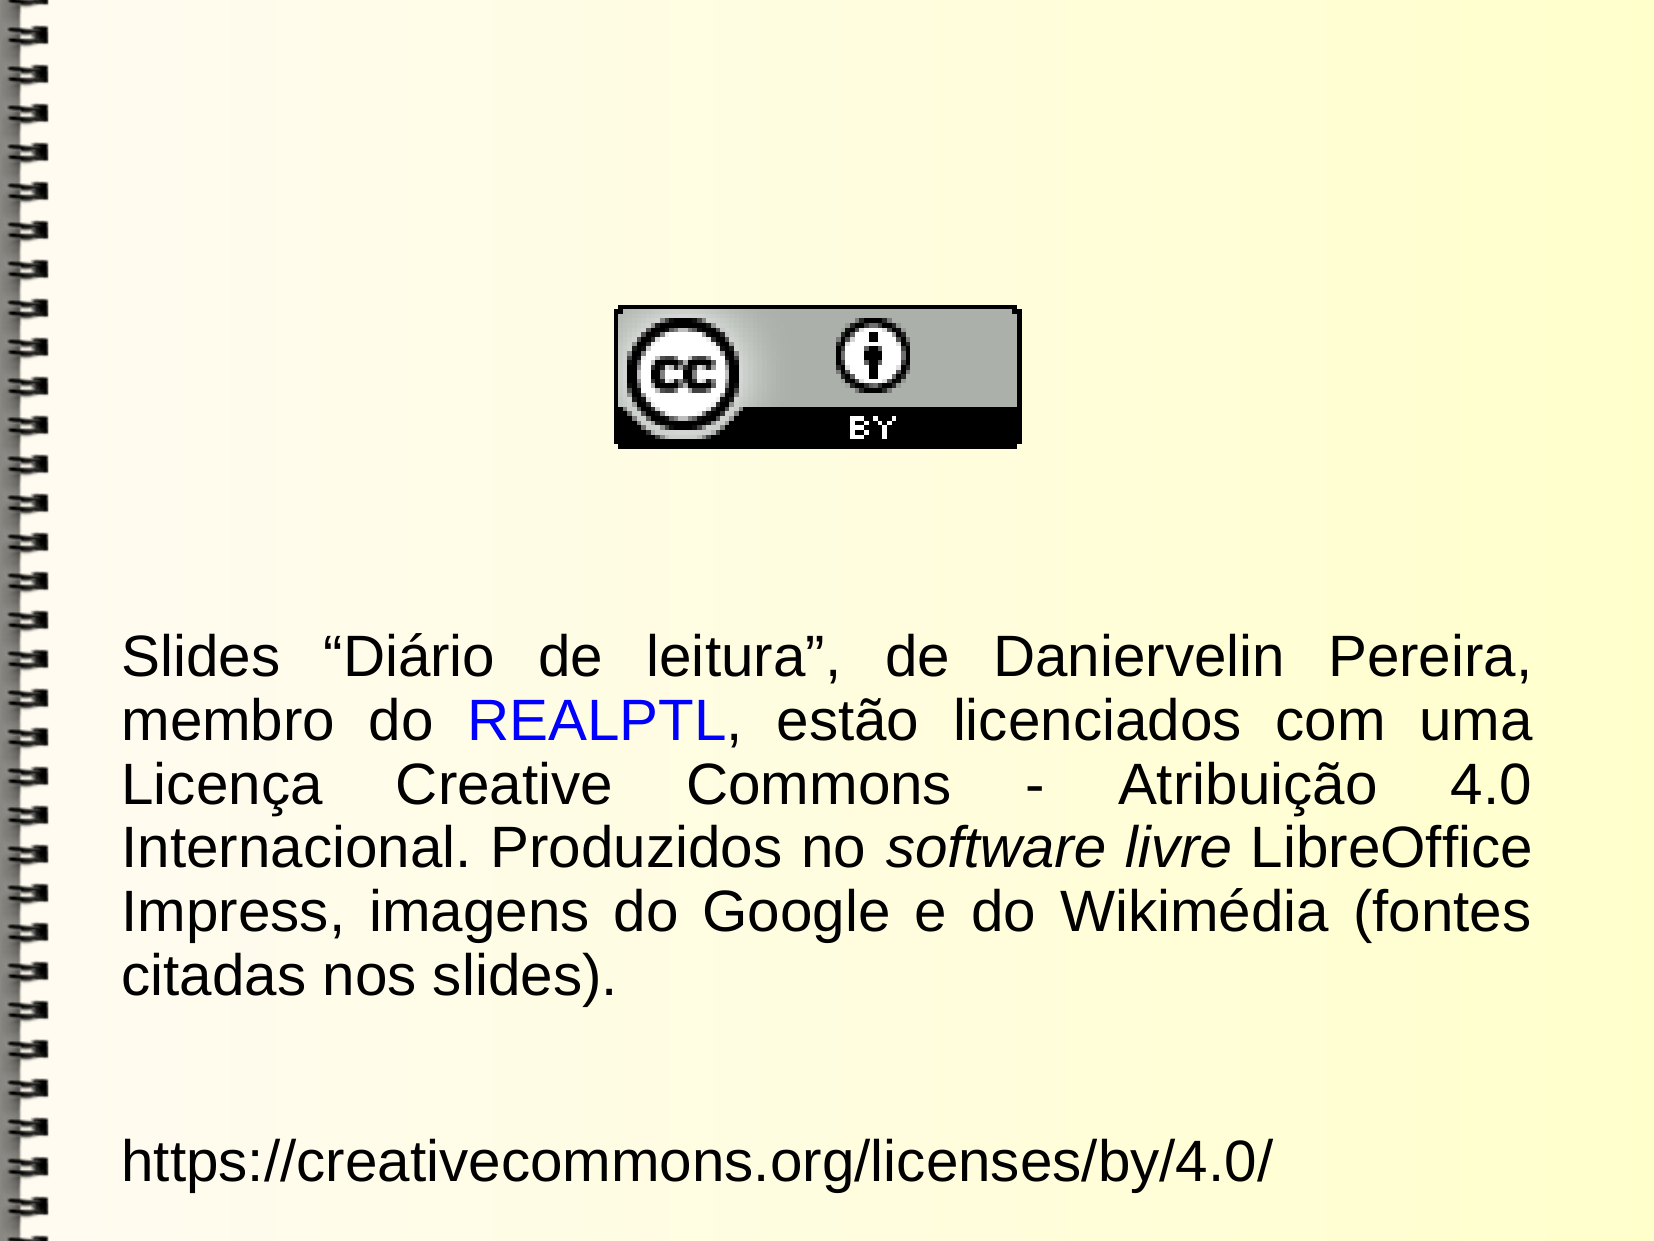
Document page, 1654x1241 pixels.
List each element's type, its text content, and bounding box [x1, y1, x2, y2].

picture [0, 0, 1654, 1241]
picture [614, 305, 1022, 449]
list Slides “Diário de leitura”, de Daniervelin Pereira, membro do REALPTL, estão licenciados com uma Licença Creative Commons - Atribuição 4.0 Internacional. Produzidos no software livre LibreOffice Impress, imagens do Google e do Wikimédia (fontes citadas nos slides). https://creativecommons.org/licenses/by/4.0/ [121, 344, 1534, 1065]
